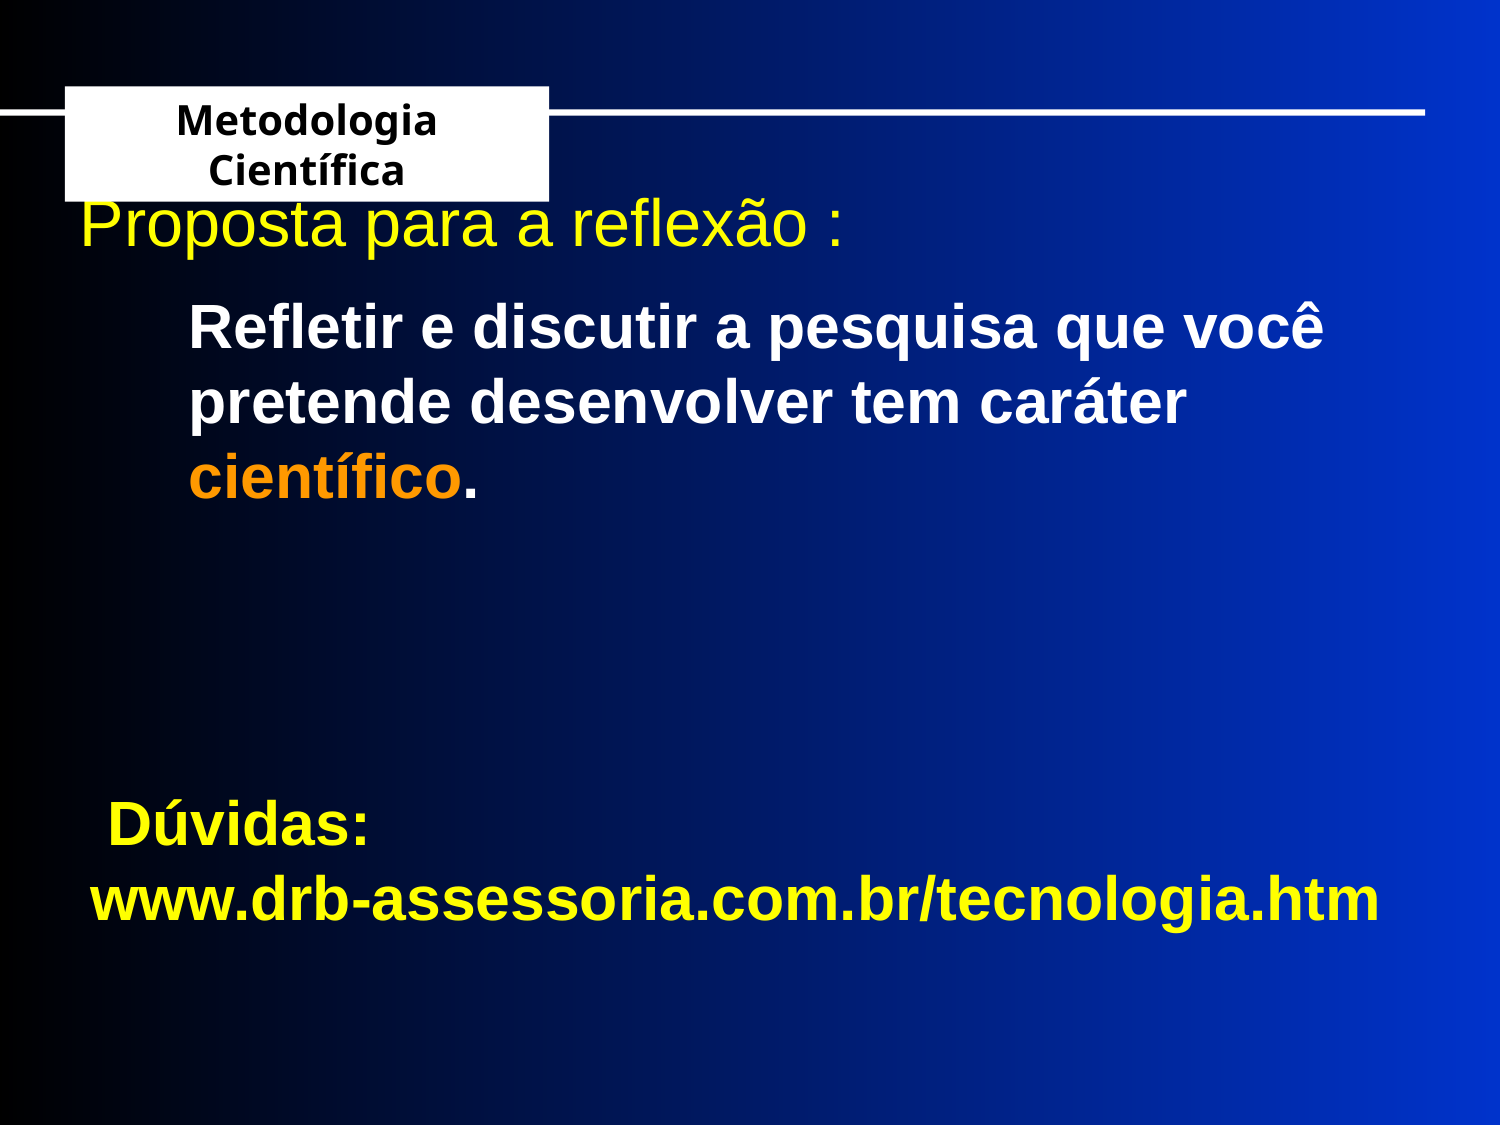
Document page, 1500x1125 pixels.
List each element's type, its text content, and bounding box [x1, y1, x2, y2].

text_box Refletir e discutir a pesquisa que você pretende desenvolver tem caráter científico. [64, 278, 1428, 520]
text_box Dúvidas: www.drb-assessoria.com.br/tecnologia.htm [75, 774, 1447, 941]
text_box Proposta para a reflexão : [64, 172, 1440, 268]
text_box Metodologia Científica [64, 86, 550, 152]
